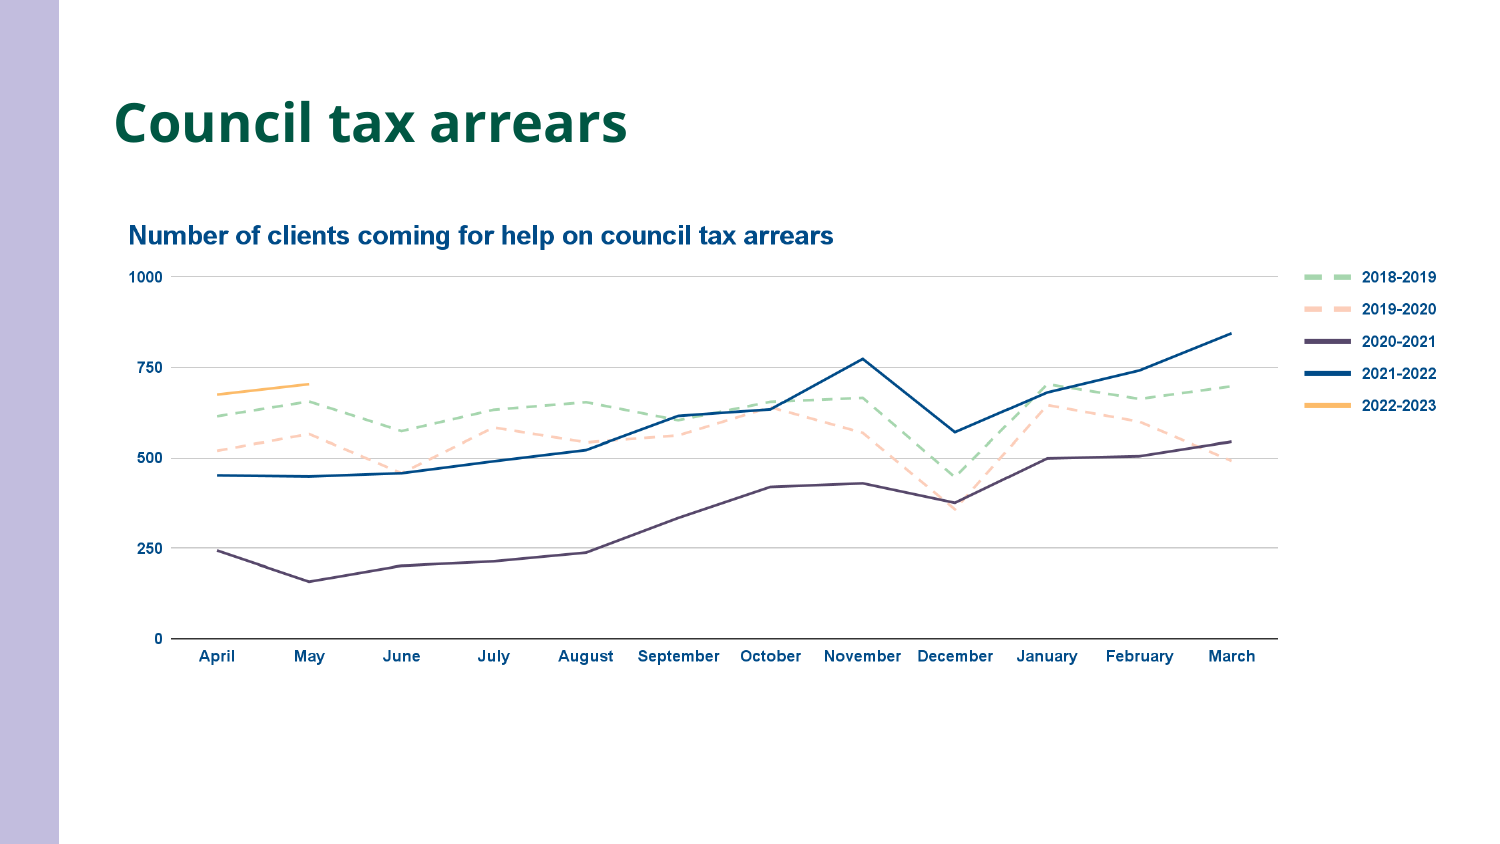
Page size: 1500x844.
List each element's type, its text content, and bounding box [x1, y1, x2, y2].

title Council tax arrears [98, 72, 1396, 174]
picture [103, 194, 1461, 690]
